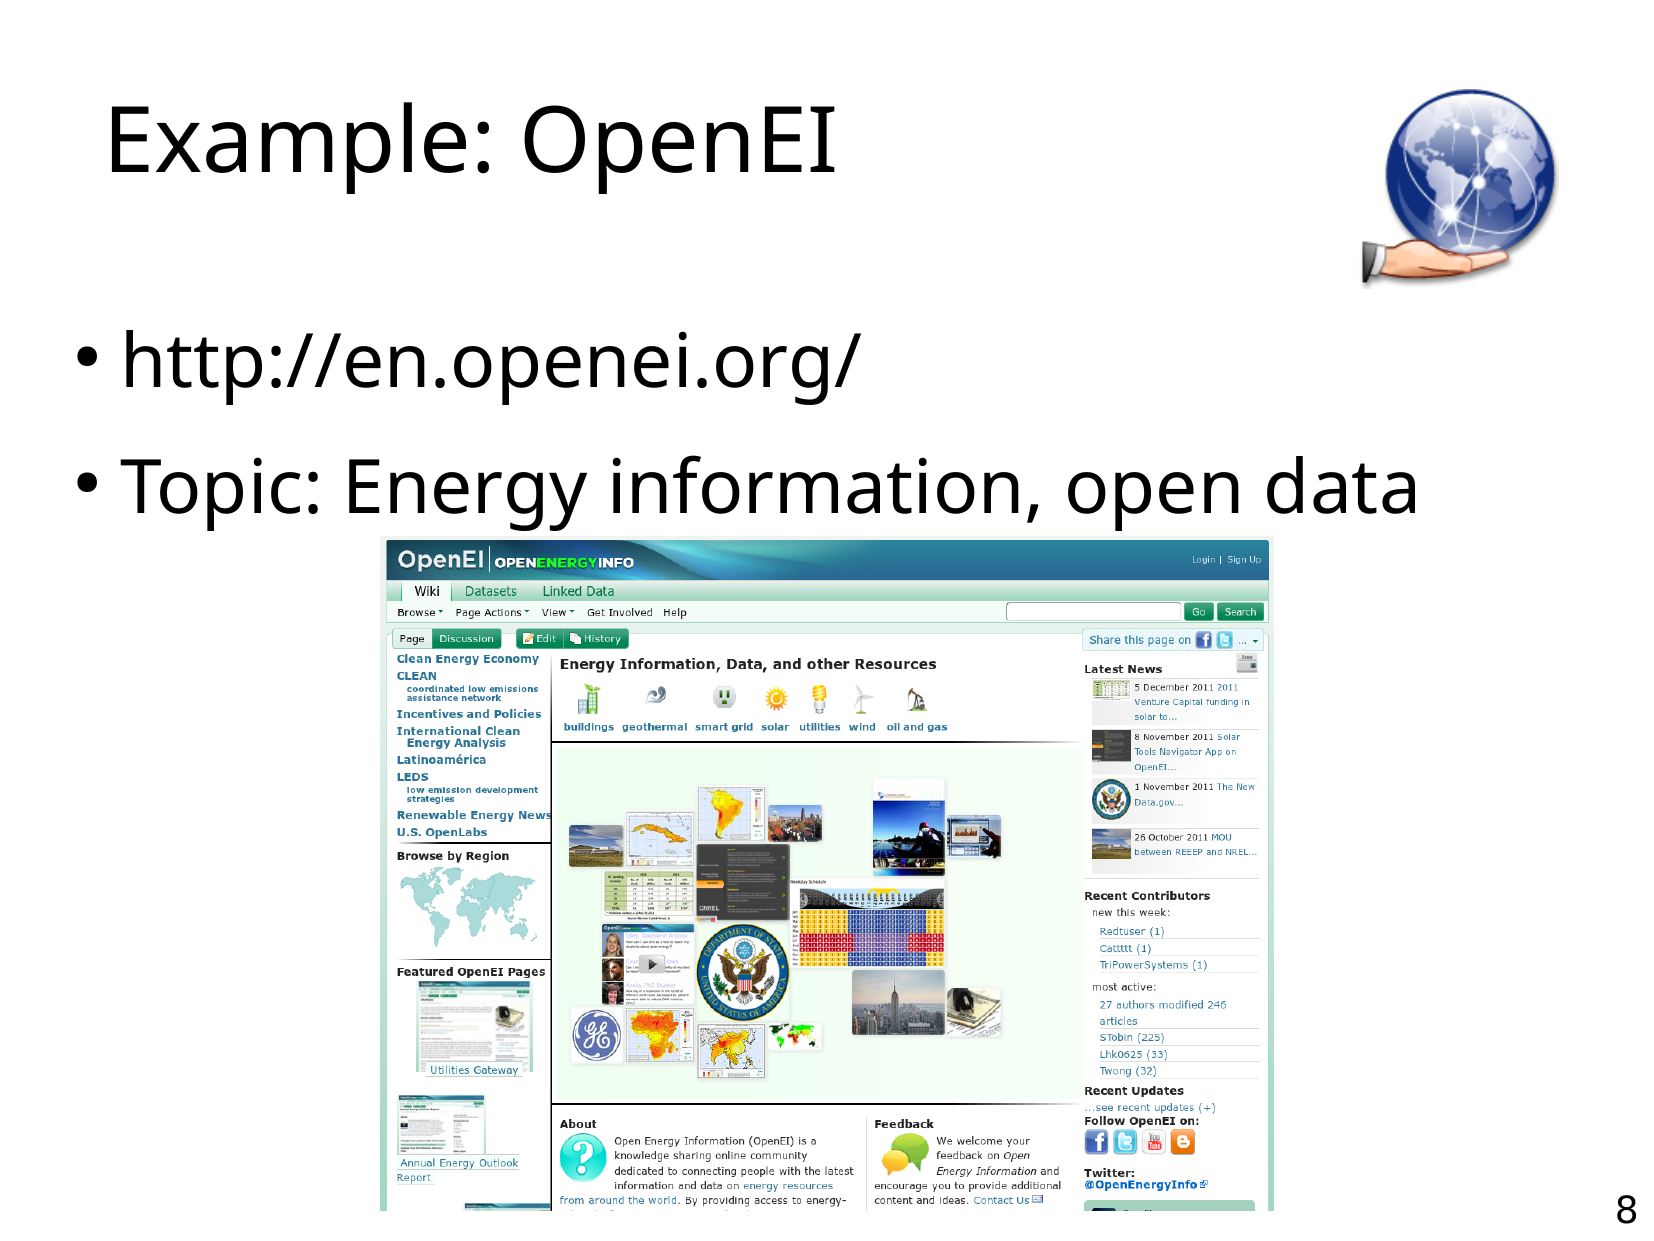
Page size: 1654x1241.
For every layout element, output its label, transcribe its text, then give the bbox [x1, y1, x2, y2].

picture [380, 536, 1274, 1211]
text_box 8 [1535, 1181, 1654, 1241]
picture [1358, 88, 1559, 289]
text_box http://en.openei.org/ Topic: Energy information, open data [59, 299, 1625, 513]
text_box Example: OpenEI [88, 67, 1595, 190]
